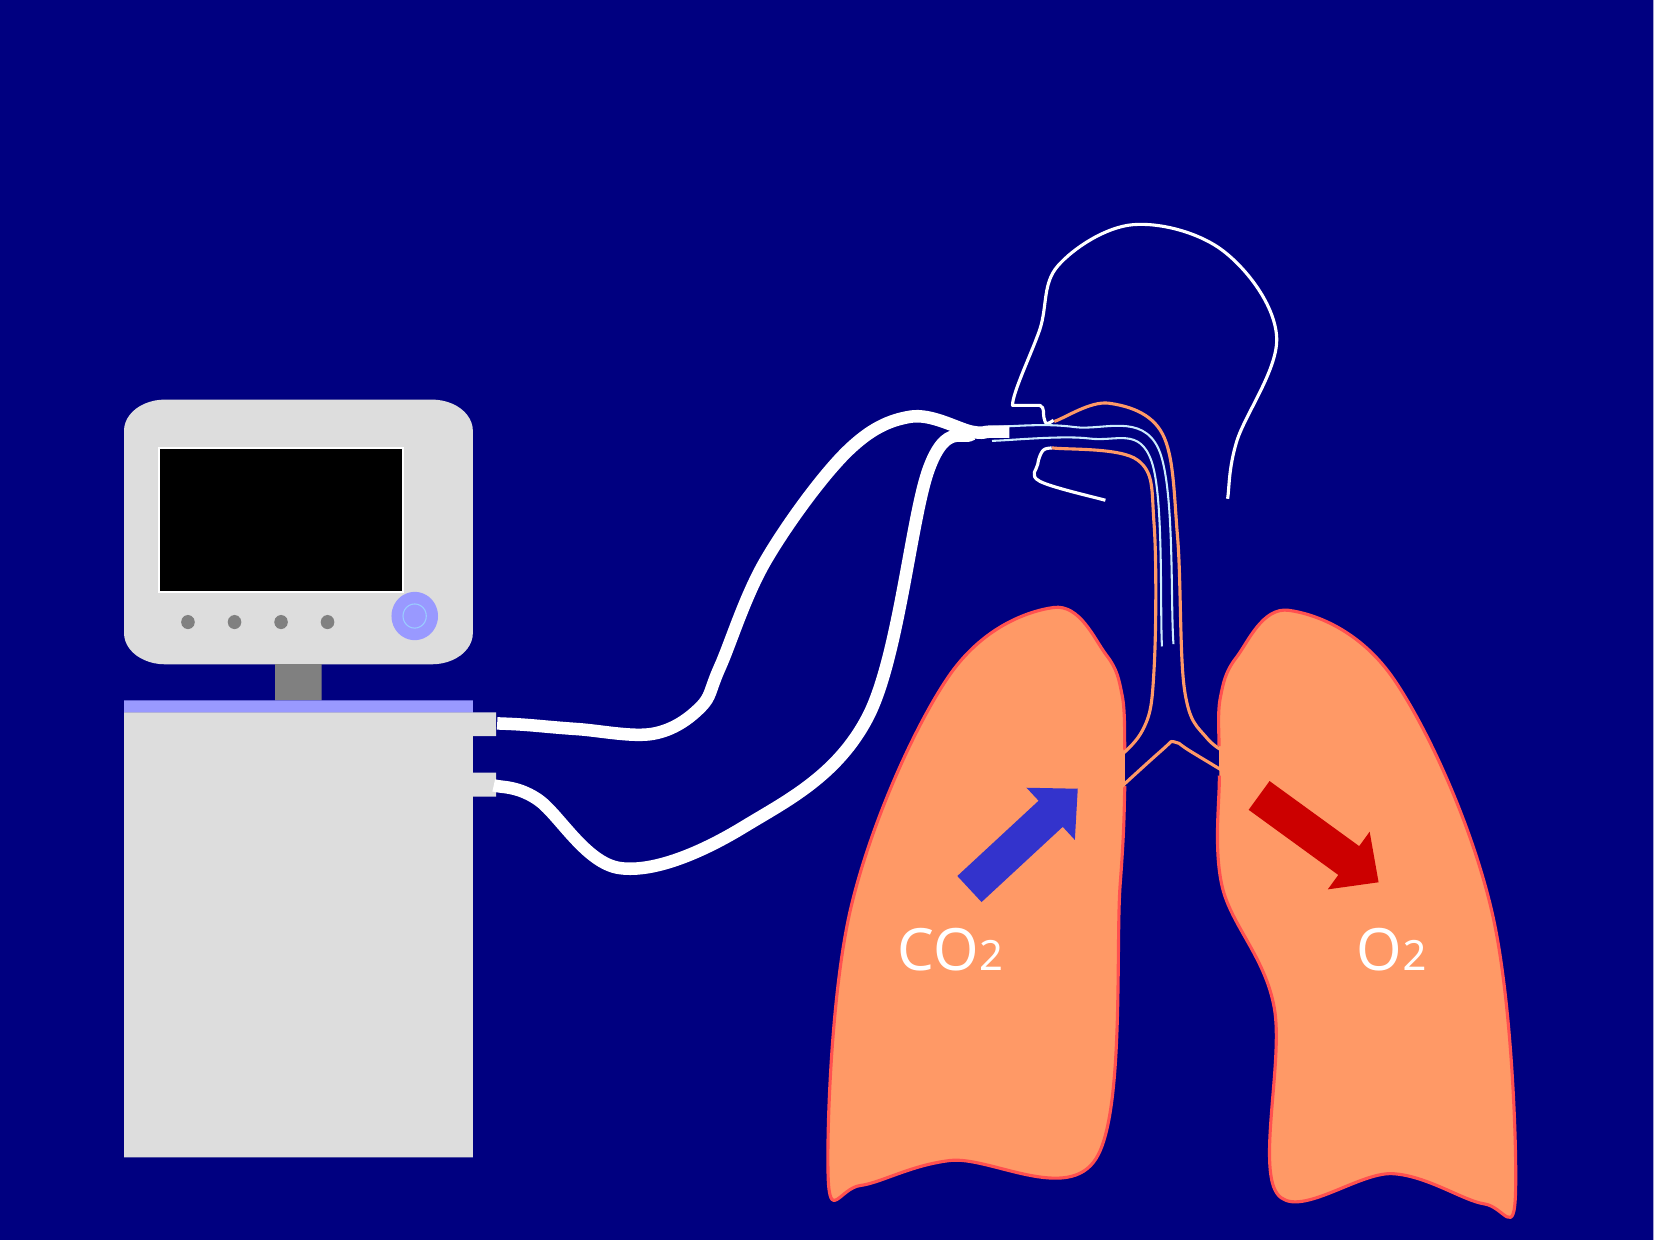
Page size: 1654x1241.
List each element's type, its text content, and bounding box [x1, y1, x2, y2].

text_box [1217, 610, 1516, 1218]
text_box O2 [1342, 900, 1442, 996]
text_box CO2 [883, 900, 1019, 996]
text_box [124, 399, 497, 1158]
text_box [827, 607, 1125, 1201]
